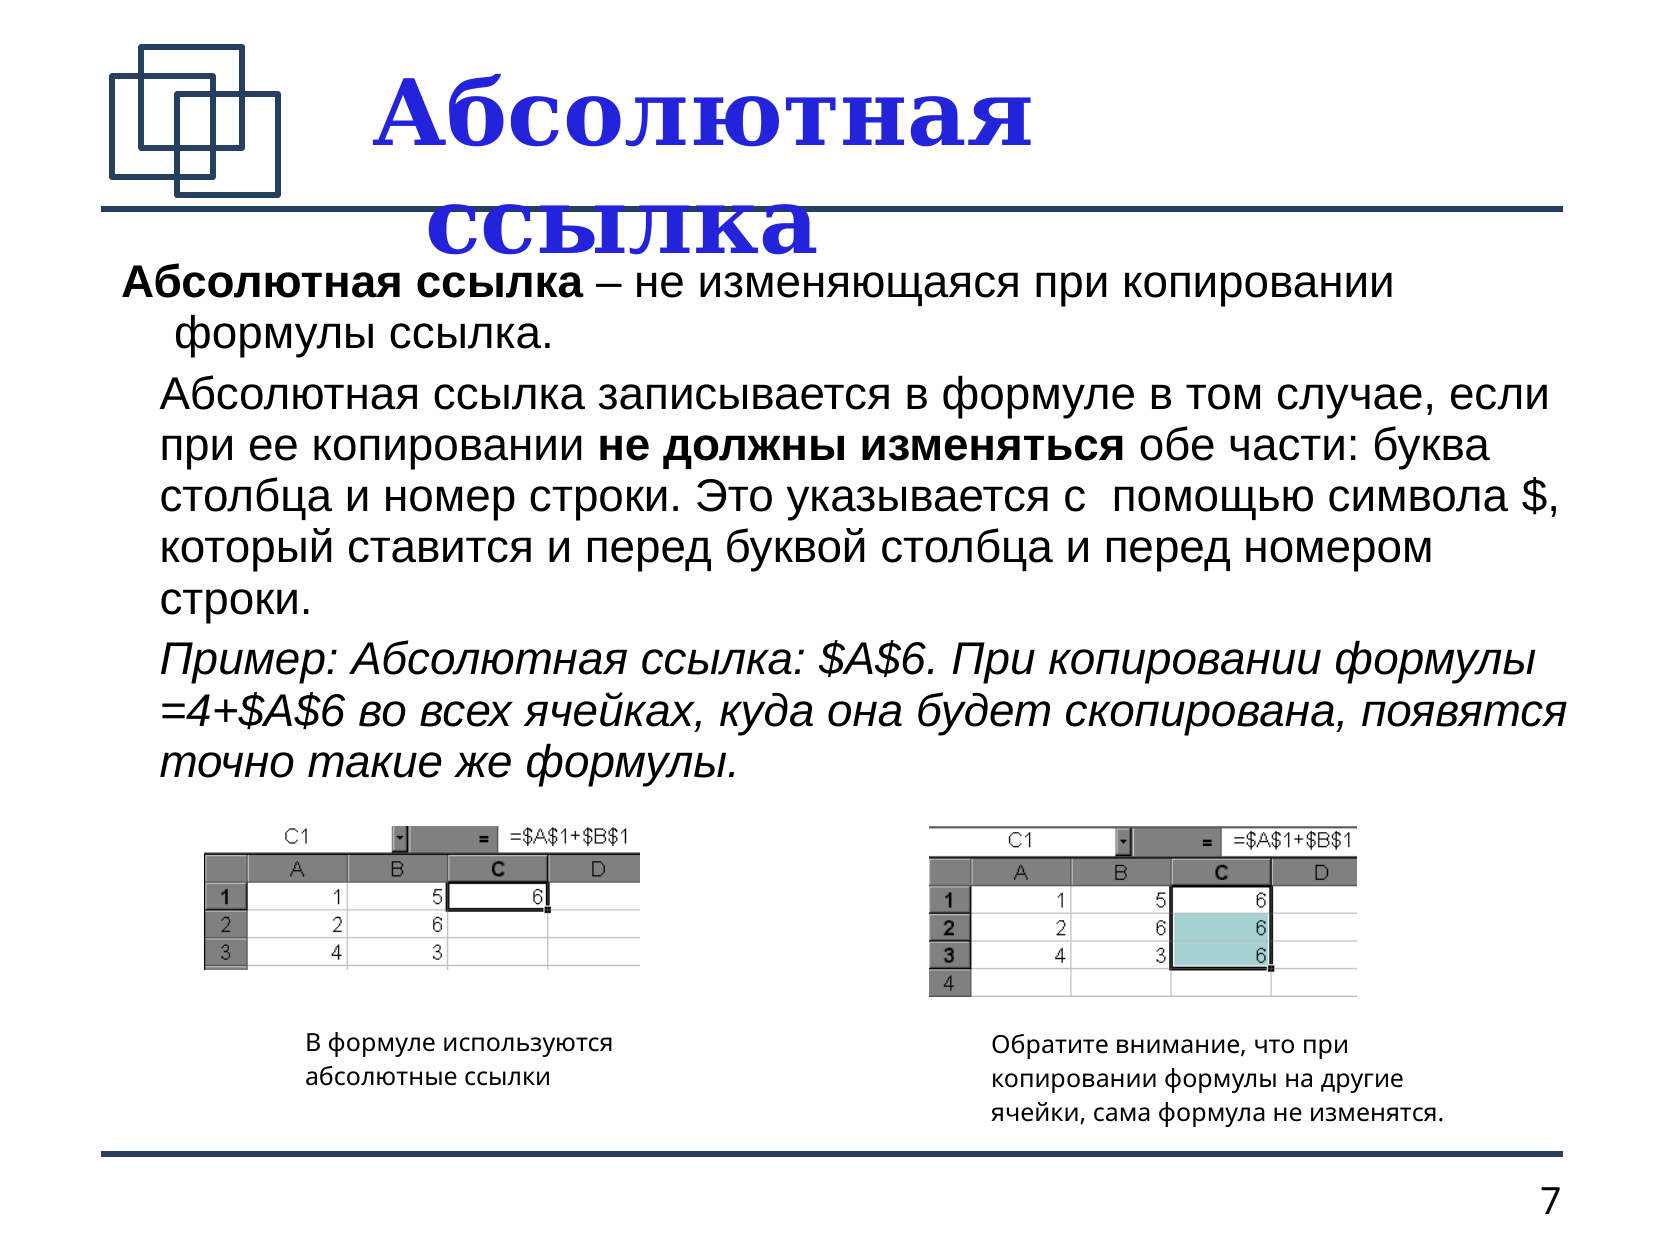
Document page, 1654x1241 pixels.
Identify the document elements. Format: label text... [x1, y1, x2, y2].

text_box Обратите внимание, что при копировании формулы на другие ячейки, сама формула не изменятся. [976, 1019, 1461, 1171]
text_box Абсолютная ссылка [354, 59, 1447, 162]
text_box Абсолютная ссылка – не изменяющаяся при копировании формулы ссылка. Абсолютная ссылка записывается в формуле в том случае, если при ее копировании не должны изменяться обе части: буква столбца и номер строки. Это указывается с помощью символа $, который ставится и перед буквой столбца и перед номером строки. Пример: Абсолютная ссылка: $А$6. При копировании формулы =4+$A$6 во всех ячейках, куда она будет скопирована, появятся точно такие же формулы. [88, 248, 1595, 795]
chart [929, 826, 1357, 997]
text_box В формуле используются абсолютные ссылки [290, 1017, 630, 1101]
chart [204, 826, 640, 970]
